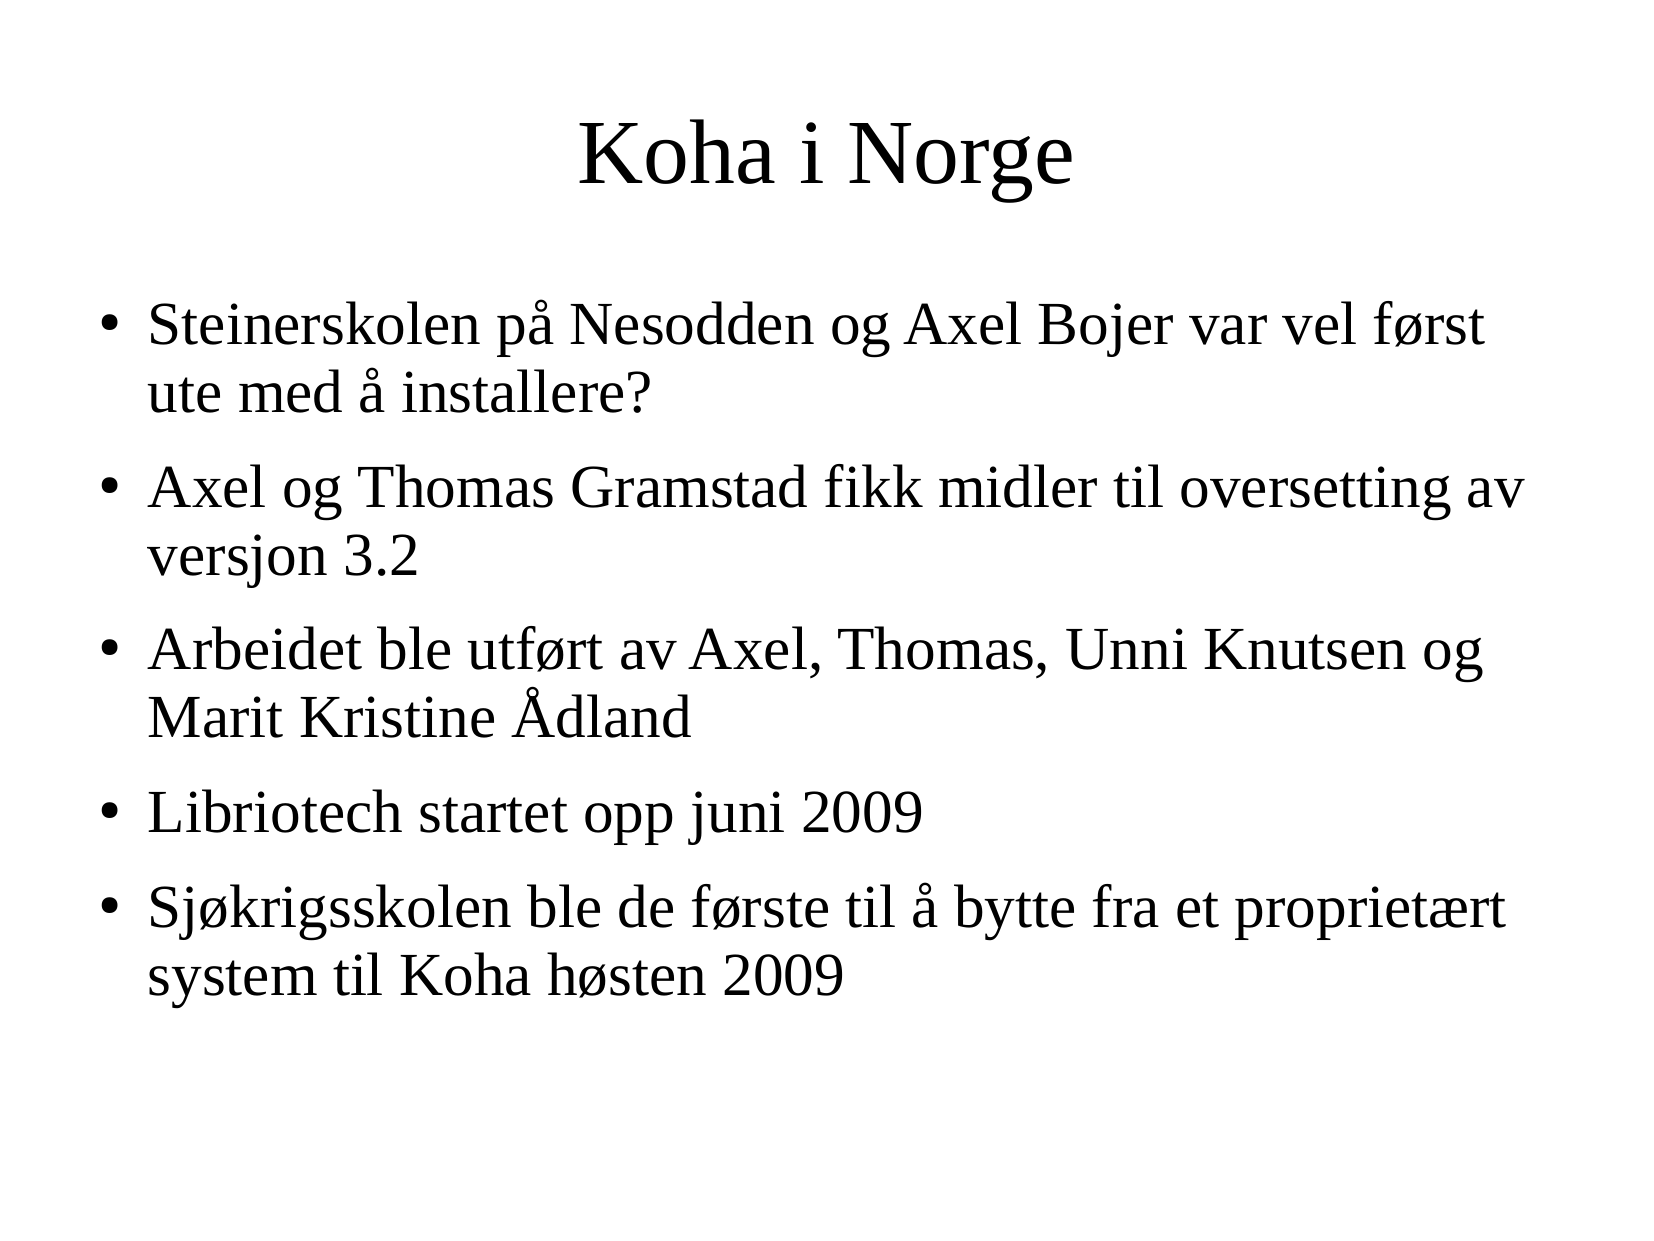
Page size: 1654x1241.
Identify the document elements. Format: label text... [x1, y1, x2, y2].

list Steinerskolen på Nesodden og Axel Bojer var vel først ute med å installere? Axel og Thomas Gramstad fikk midler til oversetting av versjon 3.2 Arbeidet ble utført av Axel, Thomas, Unni Knutsen og Marit Kristine Ådland Libriotech startet opp juni 2009 Sjøkrigsskolen ble de første til å bytte fra et proprietært system til Koha høsten 2009 [82, 290, 1571, 1010]
title Koha i Norge [82, 49, 1571, 257]
